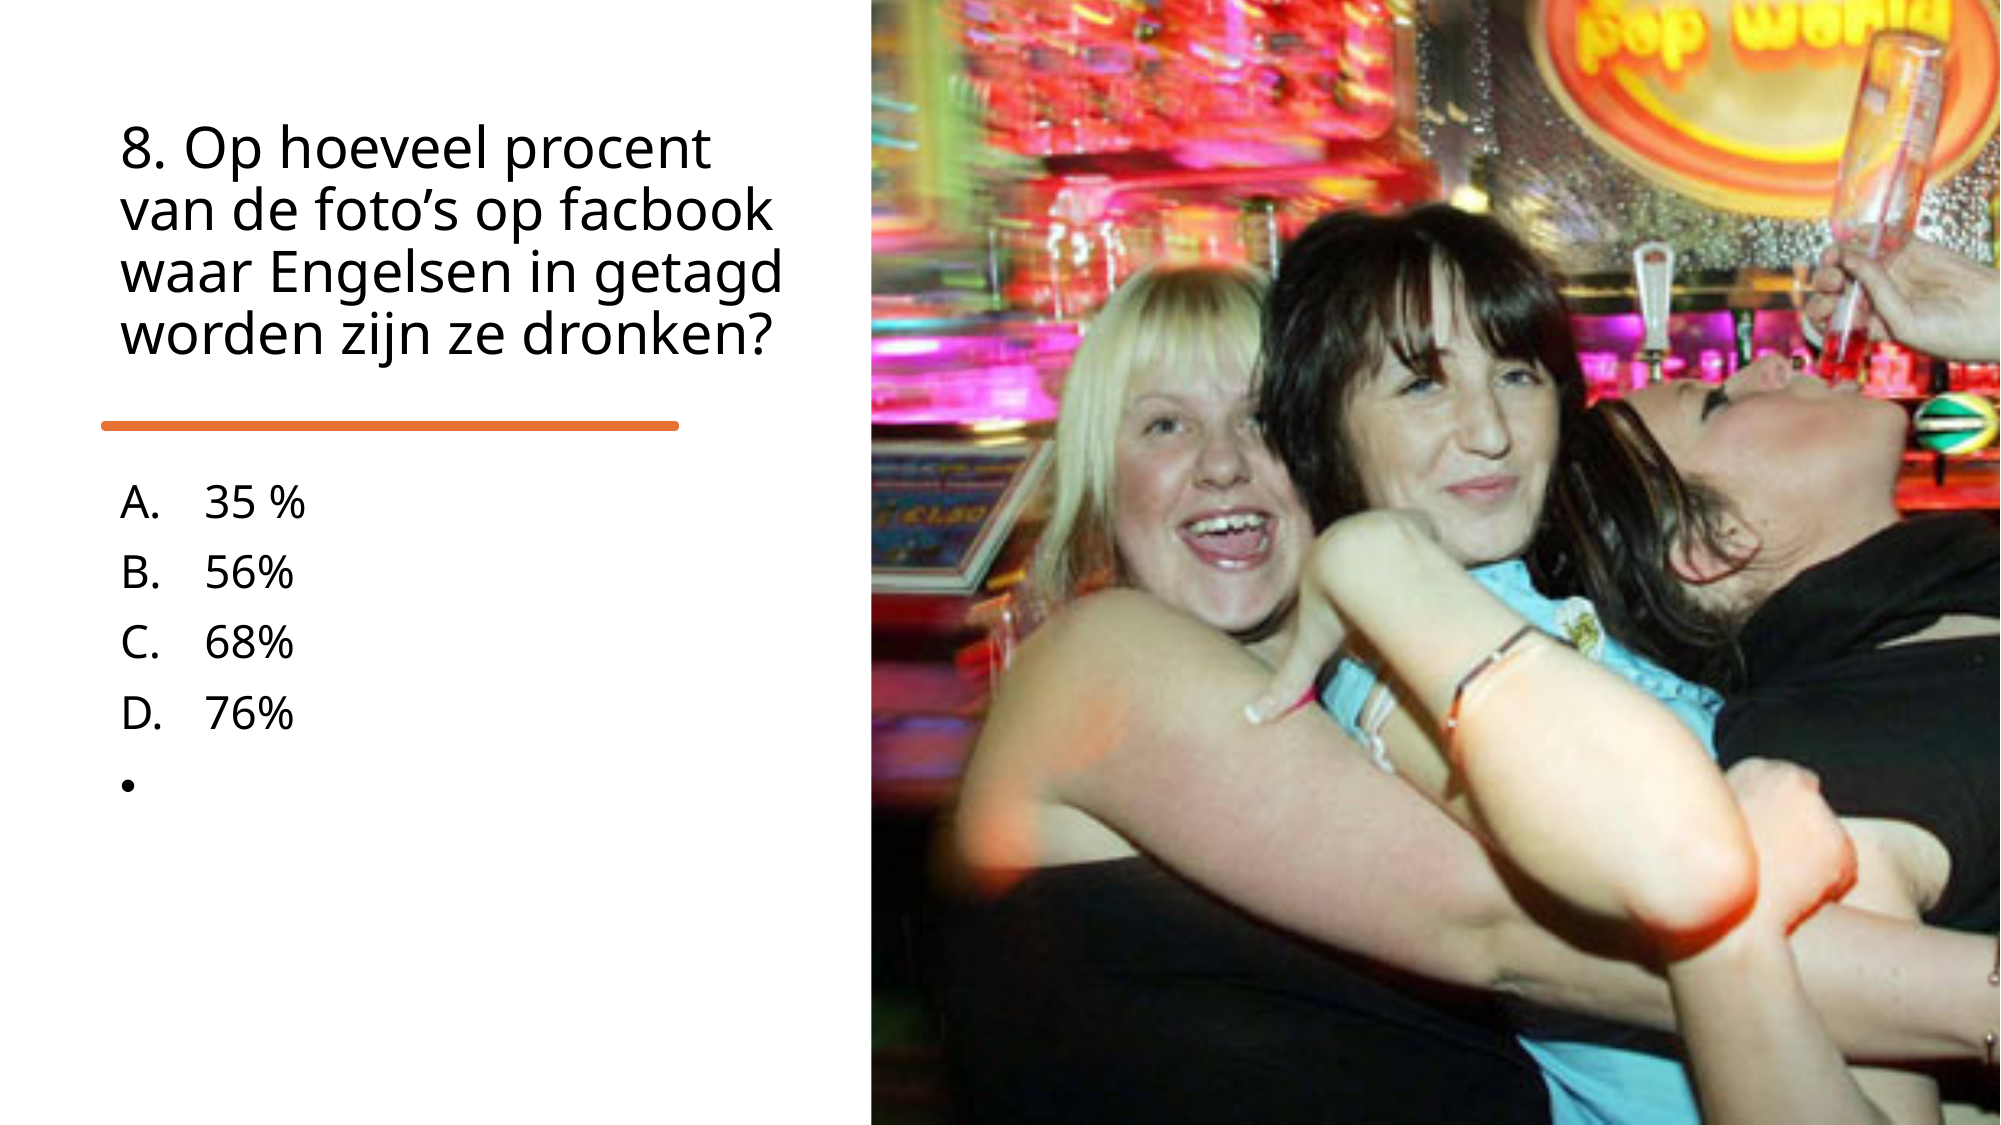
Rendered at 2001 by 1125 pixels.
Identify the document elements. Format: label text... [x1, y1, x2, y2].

text_box [0, 0, 871, 1125]
picture [871, 0, 2000, 1125]
list 35 % 56% 68% 76% [105, 471, 802, 1016]
title 8. Op hoeveel procent van de foto’s op facbook waar Engelsen in getagd worden zijn ze dronken? [105, 53, 822, 375]
